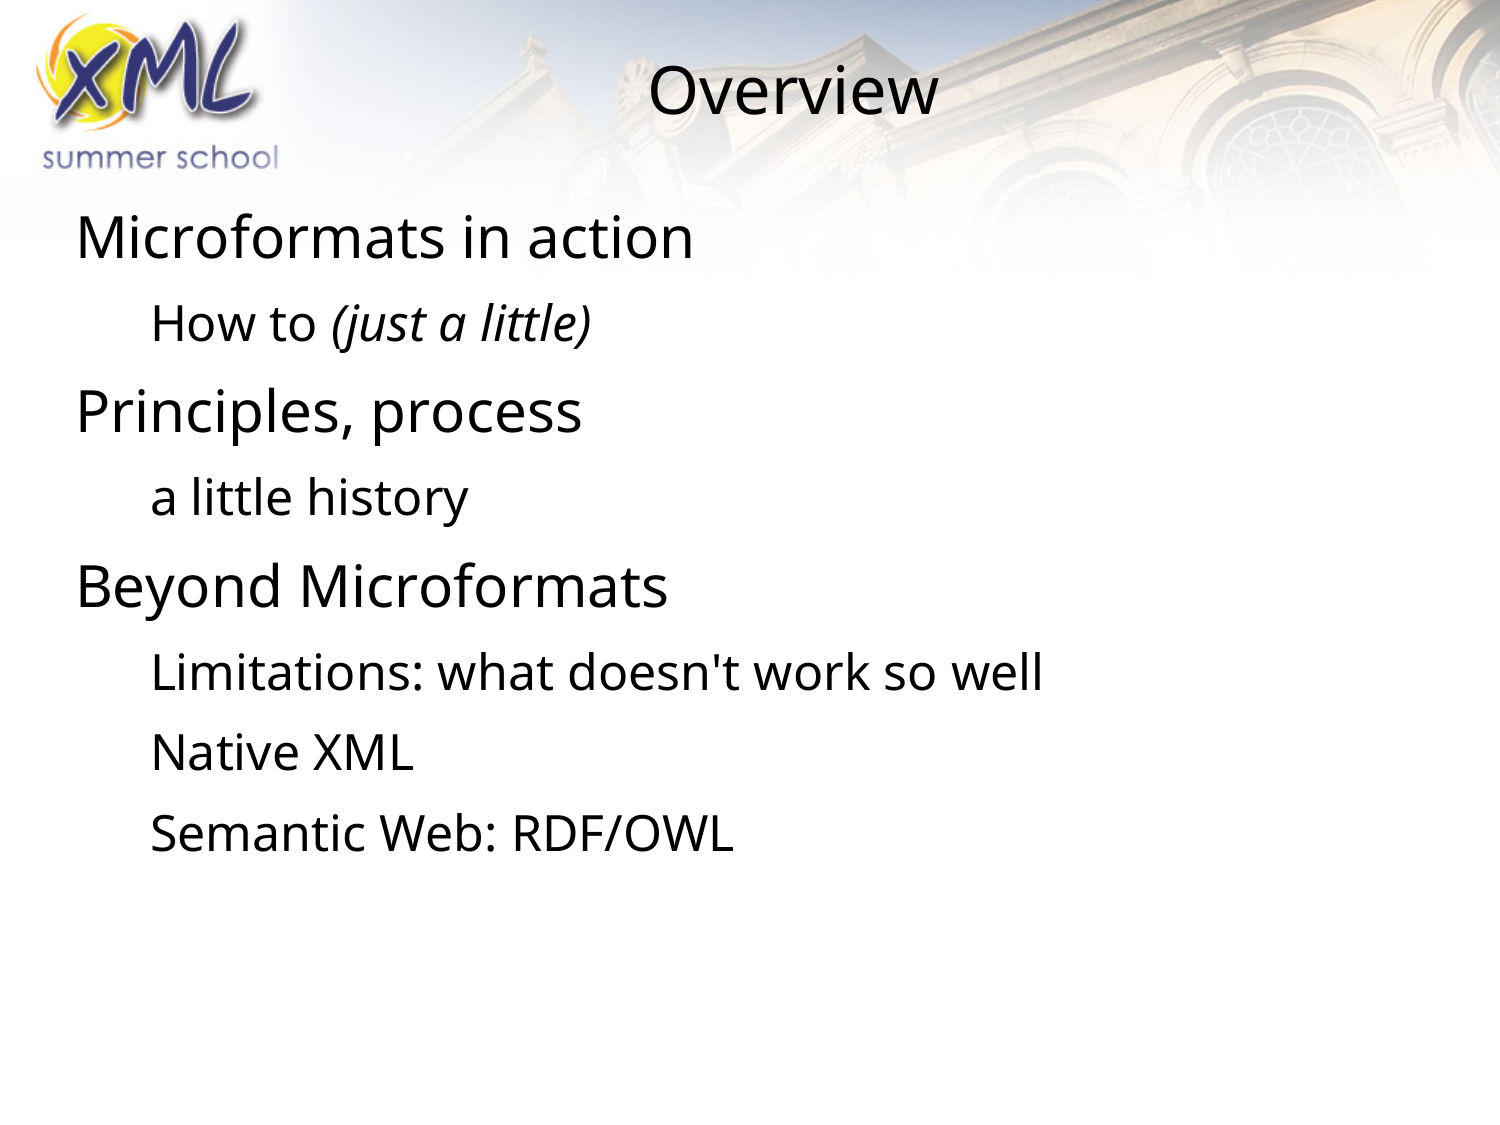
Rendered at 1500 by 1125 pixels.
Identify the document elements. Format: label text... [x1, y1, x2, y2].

title Overview [281, 8, 1306, 170]
list Microformats in action How to (just a little) Principles, process a little history Beyond Microformats Limitations: what doesn't work so well Native XML Semantic Web: RDF/OWL [75, 195, 1426, 991]
picture [0, 0, 1500, 1125]
